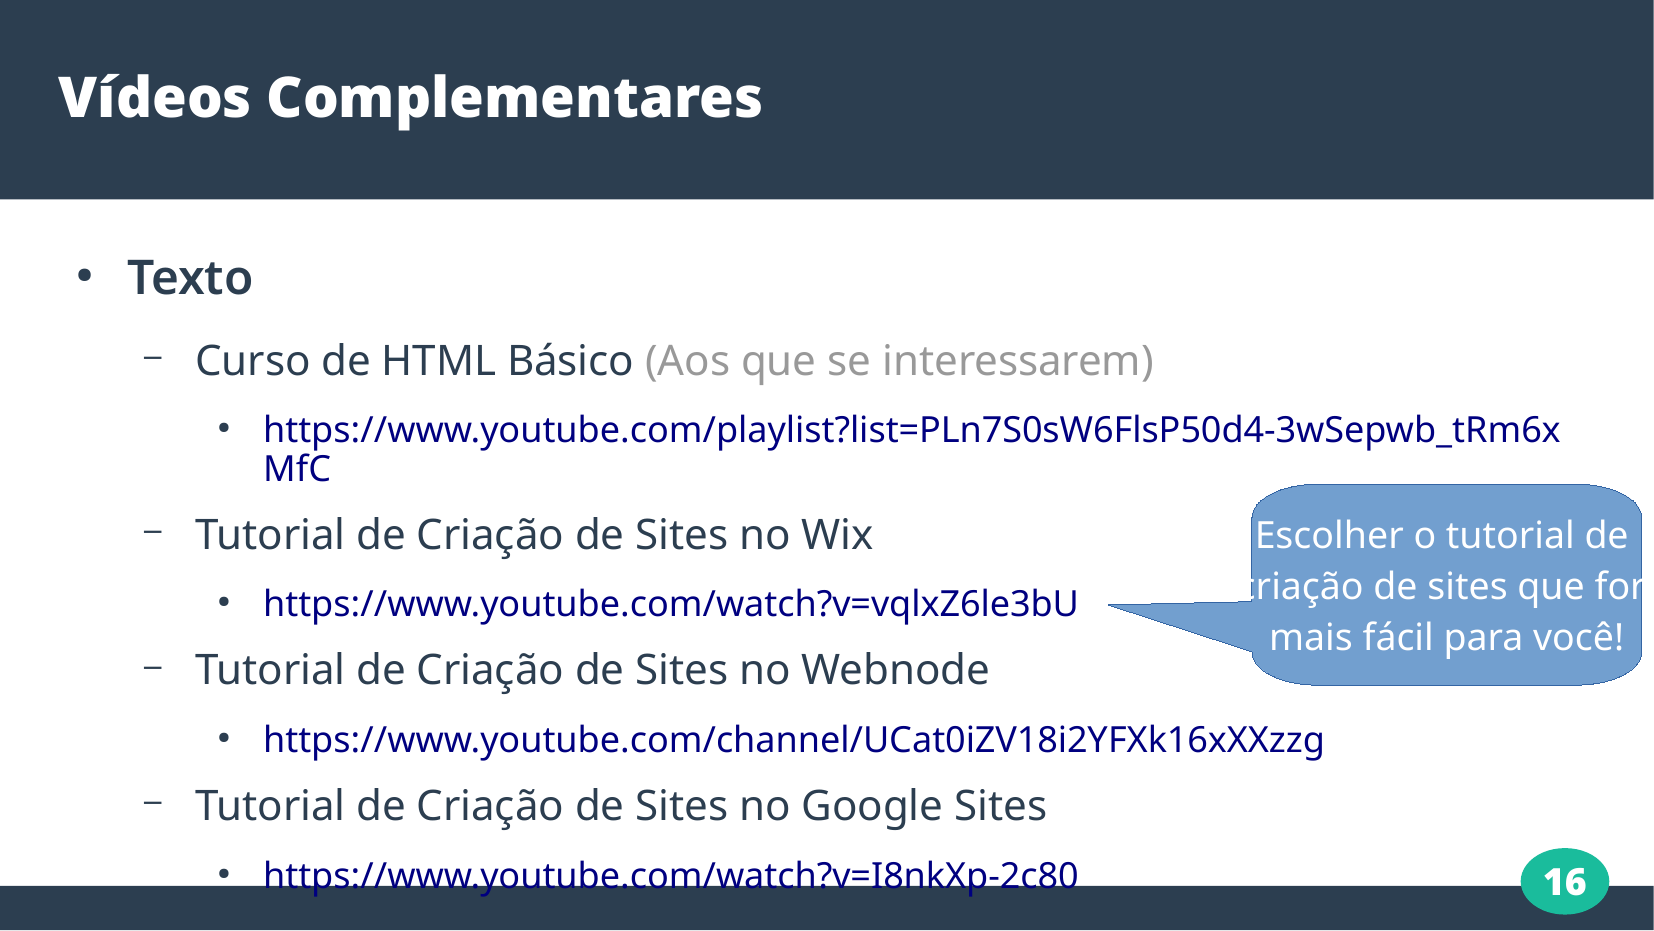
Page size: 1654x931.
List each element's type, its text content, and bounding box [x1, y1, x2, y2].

text_box Escolher o tutorial de criação de sites que for mais fácil para você! [1108, 484, 1642, 686]
title Vídeos Complementares [59, 37, 1595, 155]
list Texto Curso de HTML Básico (Aos que se interessarem) https://www.youtube.com/playlist?list=PLn7S0sW6FlsP50d4-3wSepwb_tRm6xMfC Tutorial de Criação de Sites no Wix https://www.youtube.com/watch?v=vqlxZ6le3bU Tutorial de Criação de Sites no Webnode https://www.youtube.com/channel/UCat0iZV18i2YFXk16xXXzzg Tutorial de Criação de Sites no Google Sites https://www.youtube.com/watch?v=I8nkXp-2c80 [59, 243, 1595, 864]
